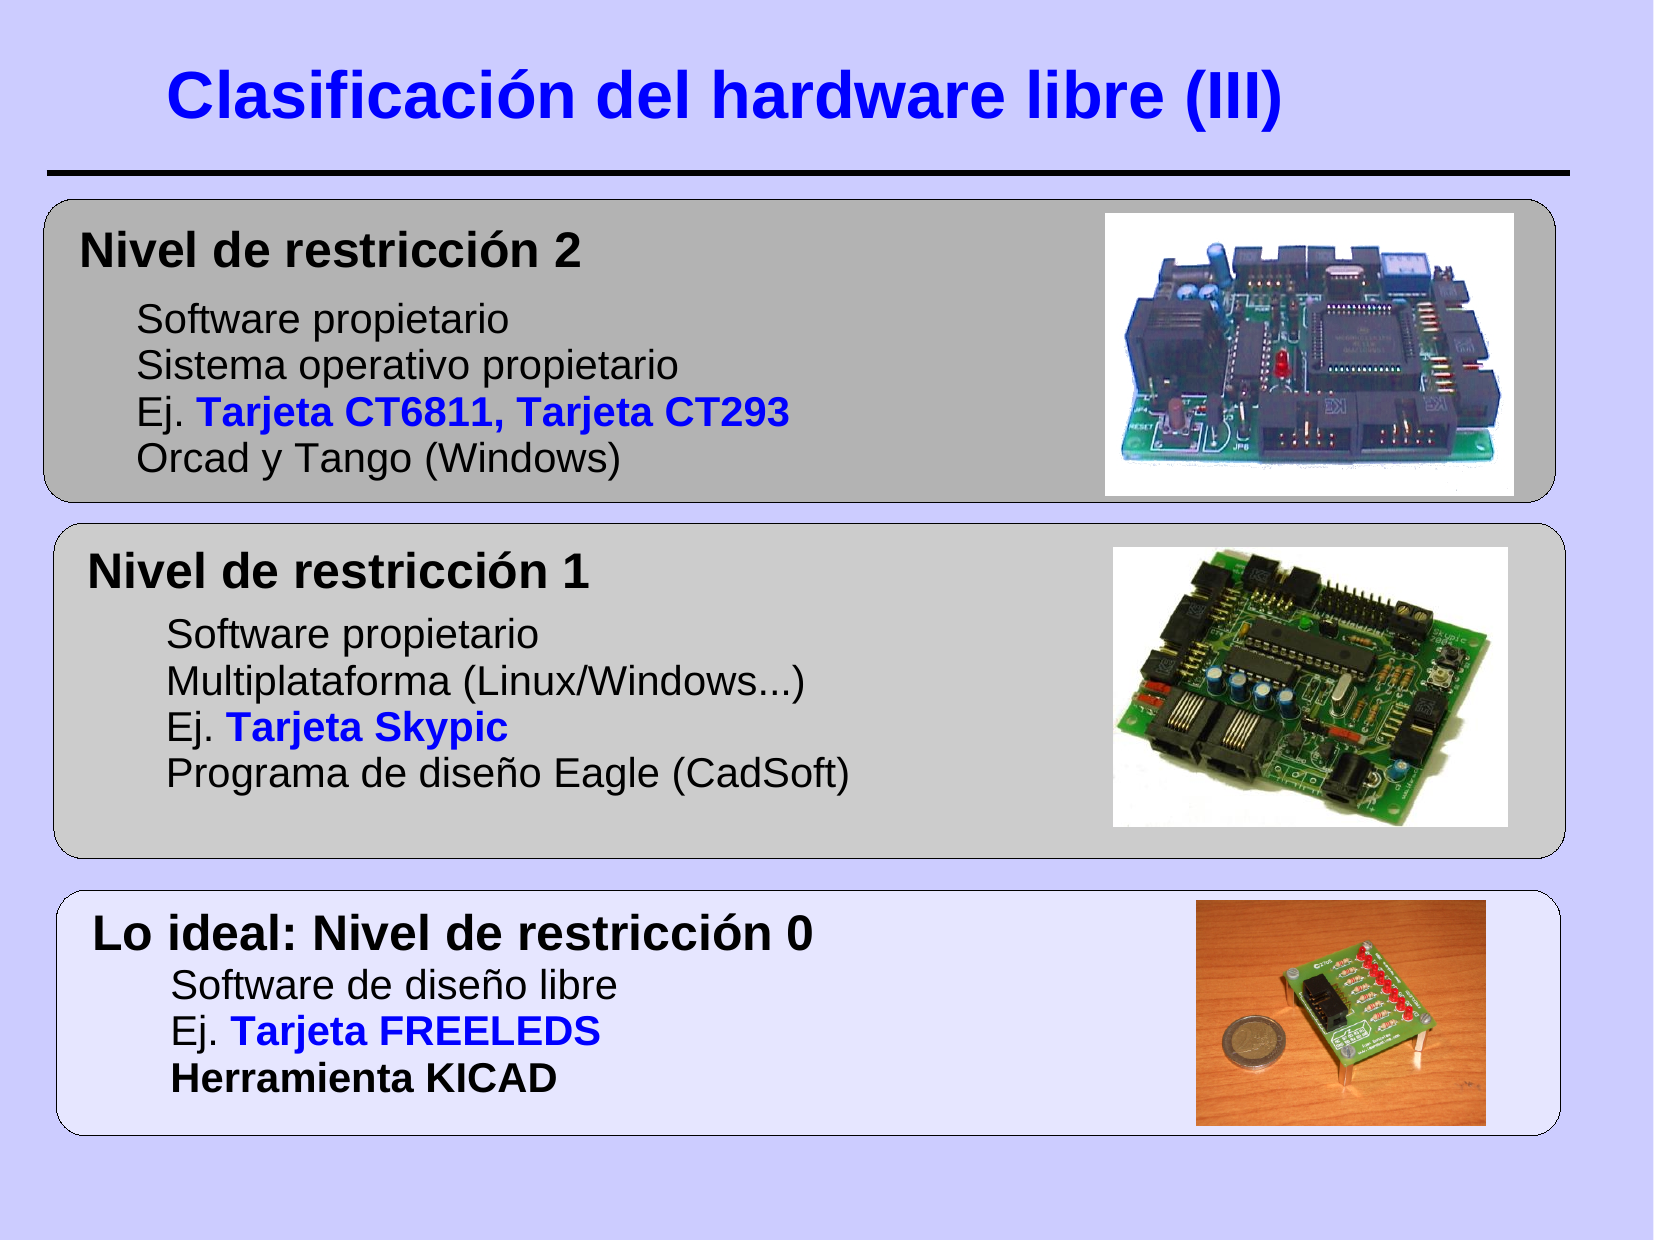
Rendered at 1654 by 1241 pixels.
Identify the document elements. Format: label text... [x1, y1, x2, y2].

text_box [56, 890, 1561, 1136]
text_box Lo ideal: Nivel de restricción 0 Software de diseño libre Ej. Tarjeta FREELEDS Herramienta KICAD [80, 905, 873, 1104]
picture [1196, 900, 1486, 1126]
title Clasificación del hardware libre (III) [88, 0, 1364, 178]
text_box [53, 523, 1566, 859]
picture [1105, 213, 1514, 496]
text_box [43, 199, 1556, 503]
text_box Nivel de restricción 1 Software propietario Multiplataforma (Linux/Windows...) Ej. Tarjeta Skypic Programa de diseño Eagle (CadSoft) [75, 542, 1020, 835]
text_box Nivel de restricción 2 Software propietario Sistema operativo propietario Ej. Tarjeta CT6811, Tarjeta CT293 Orcad y Tango (Windows) [65, 221, 1052, 492]
picture [1113, 547, 1508, 827]
